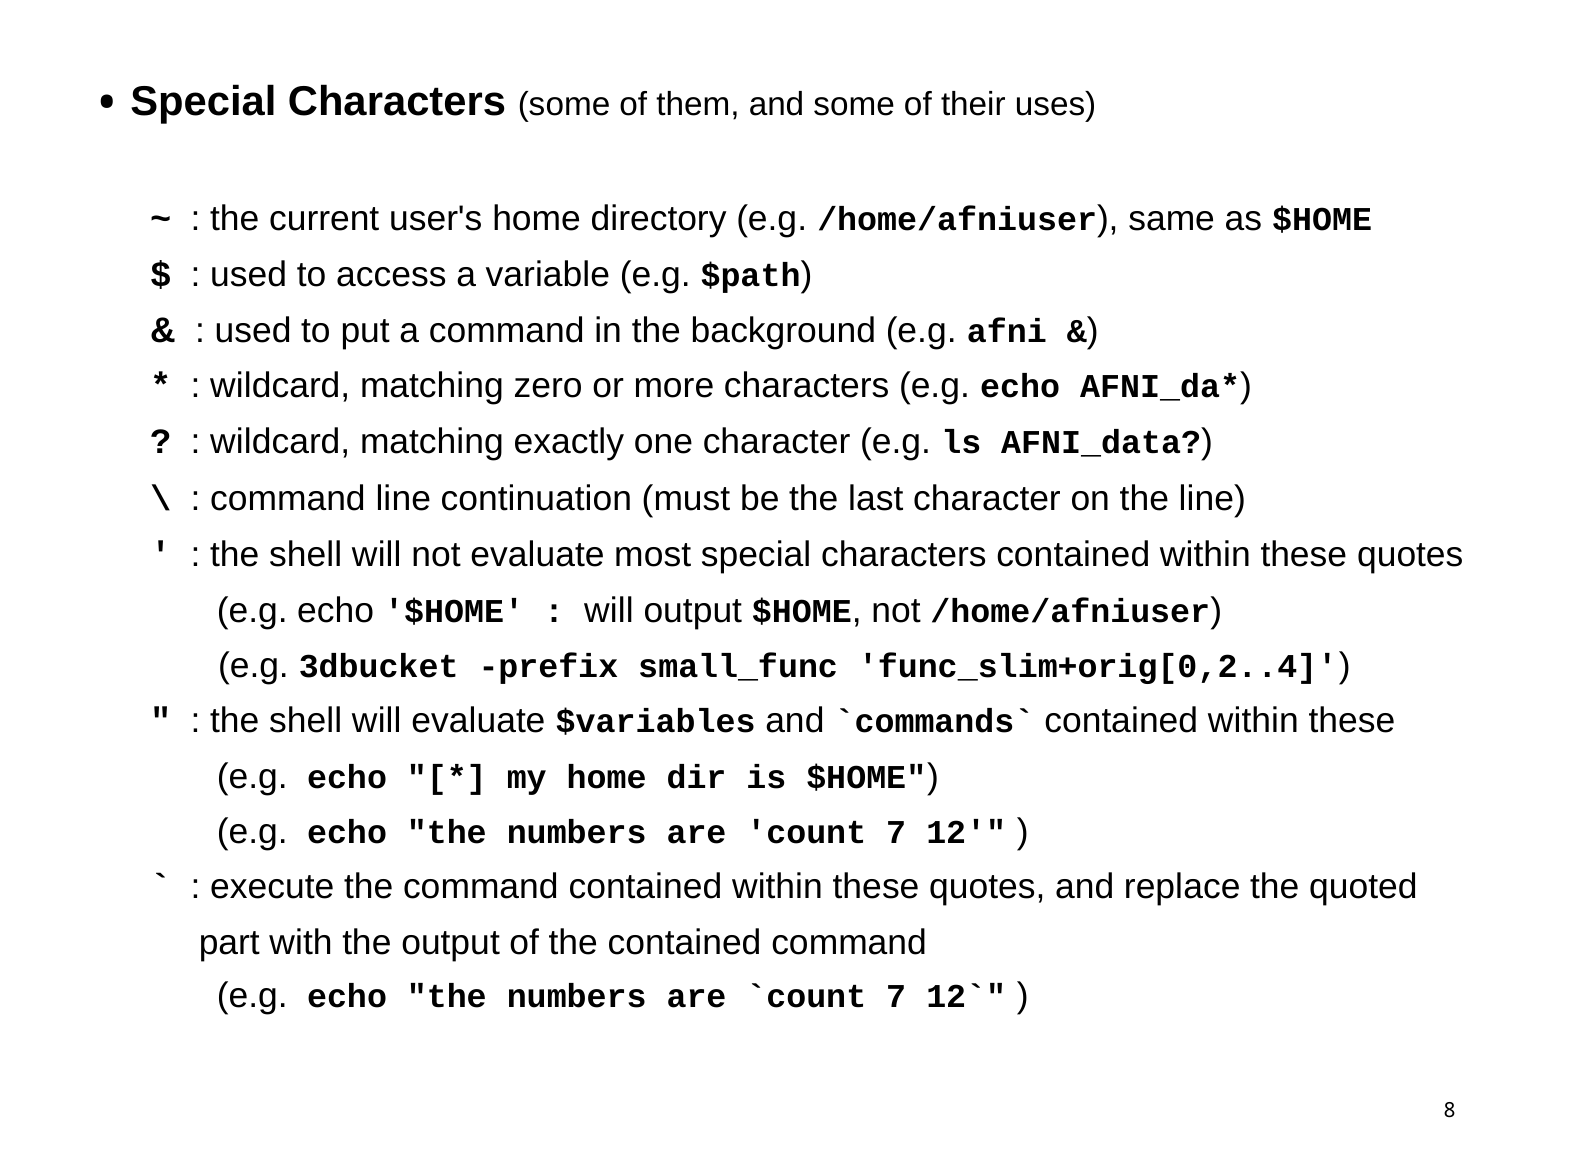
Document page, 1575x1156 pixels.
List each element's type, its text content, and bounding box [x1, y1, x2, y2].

list Special Characters (some of them, and some of their uses) ~ : the current user's home directory (e.g. /home/afniuser), same as $HOME $ : used to access a variable (e.g. $path) & : used to put a command in the background (e.g. afni &) * : wildcard, matching zero or more characters (e.g. echo AFNI_da*) ? : wildcard, matching exactly one character (e.g. ls AFNI_data?) \ : command line continuation (must be the last character on the line) ' : the shell will not evaluate most special characters contained within these quotes (e.g. echo '$HOME' : will output $HOME, not /home/afniuser) (e.g. 3dbucket -prefix small_func 'func_slim+orig[0,2..4]') " : the shell will evaluate $variables and `commands` contained within these (e.g. echo "[*] my home dir is $HOME") (e.g. echo "the numbers are 'count 7 12'" ) ` : execute the command contained within these quotes, and replace the quoted part with the output of the contained command (e.g. echo "the numbers are `count 7 12`" ) [75, 65, 1525, 1103]
